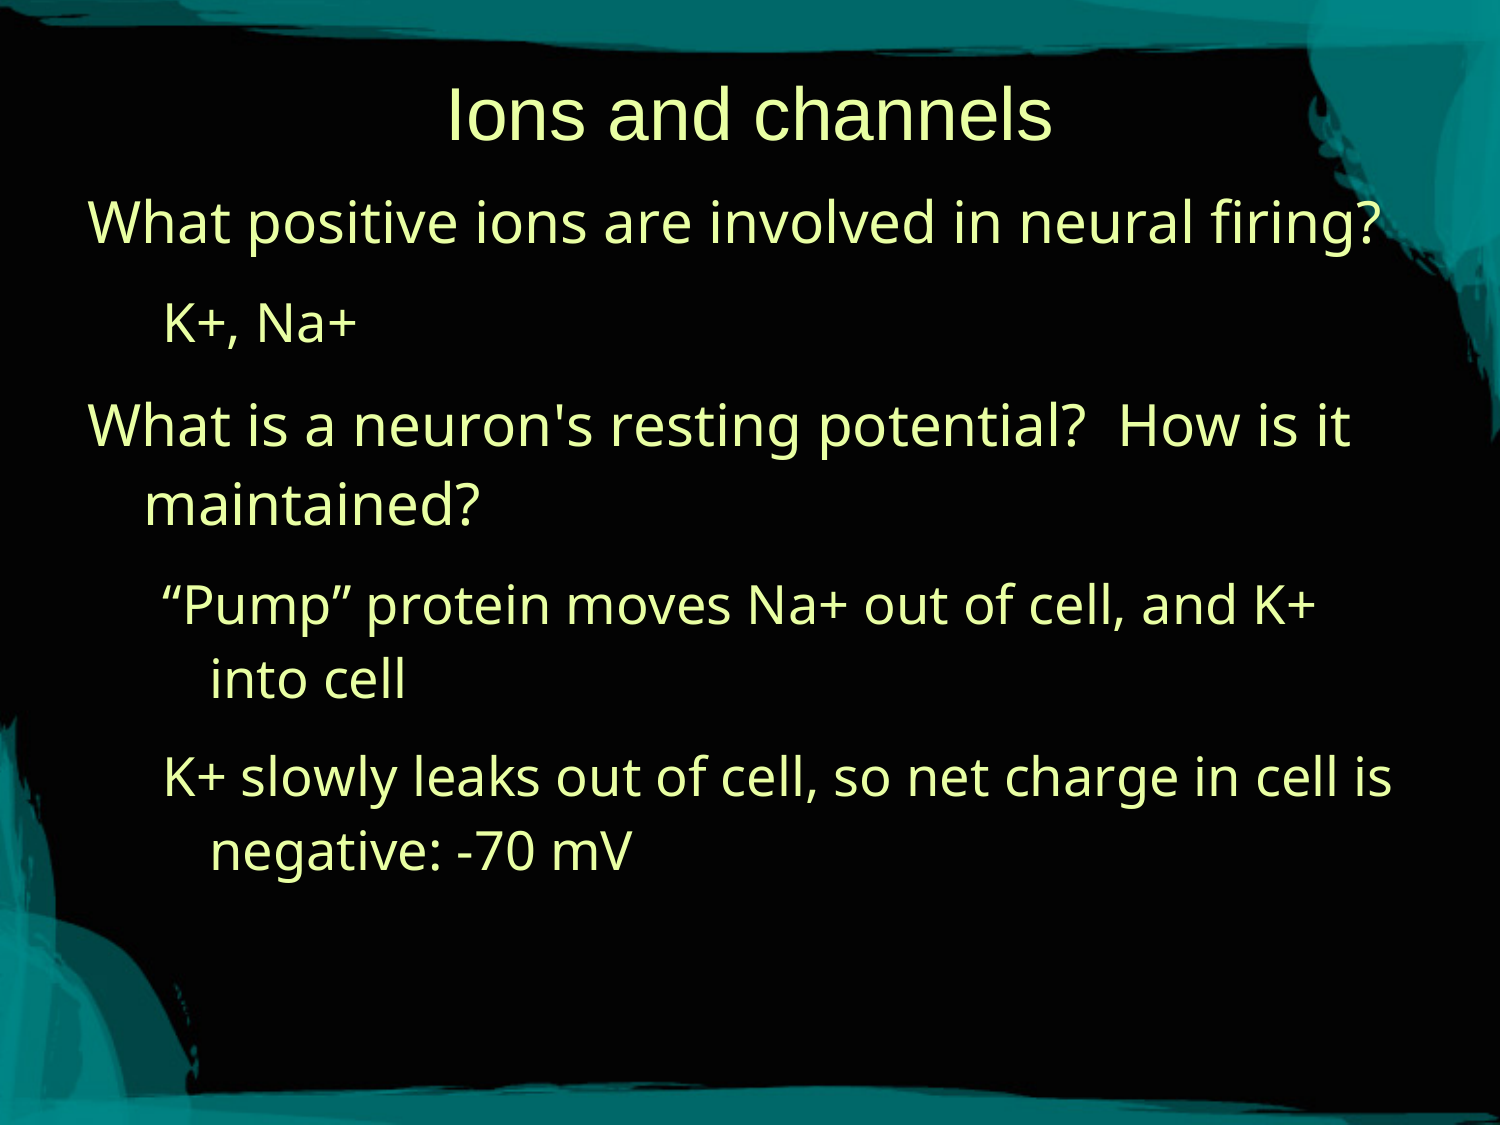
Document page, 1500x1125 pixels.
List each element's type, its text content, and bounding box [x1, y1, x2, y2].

picture [0, 0, 1500, 1125]
title Ions and channels [87, 24, 1413, 181]
list What positive ions are involved in neural firing? K+, Na+ What is a neuron's resting potential? How is it maintained? “Pump” protein moves Na+ out of cell, and K+ into cell K+ slowly leaks out of cell, so net charge in cell is negative: -70 mV [87, 181, 1413, 941]
